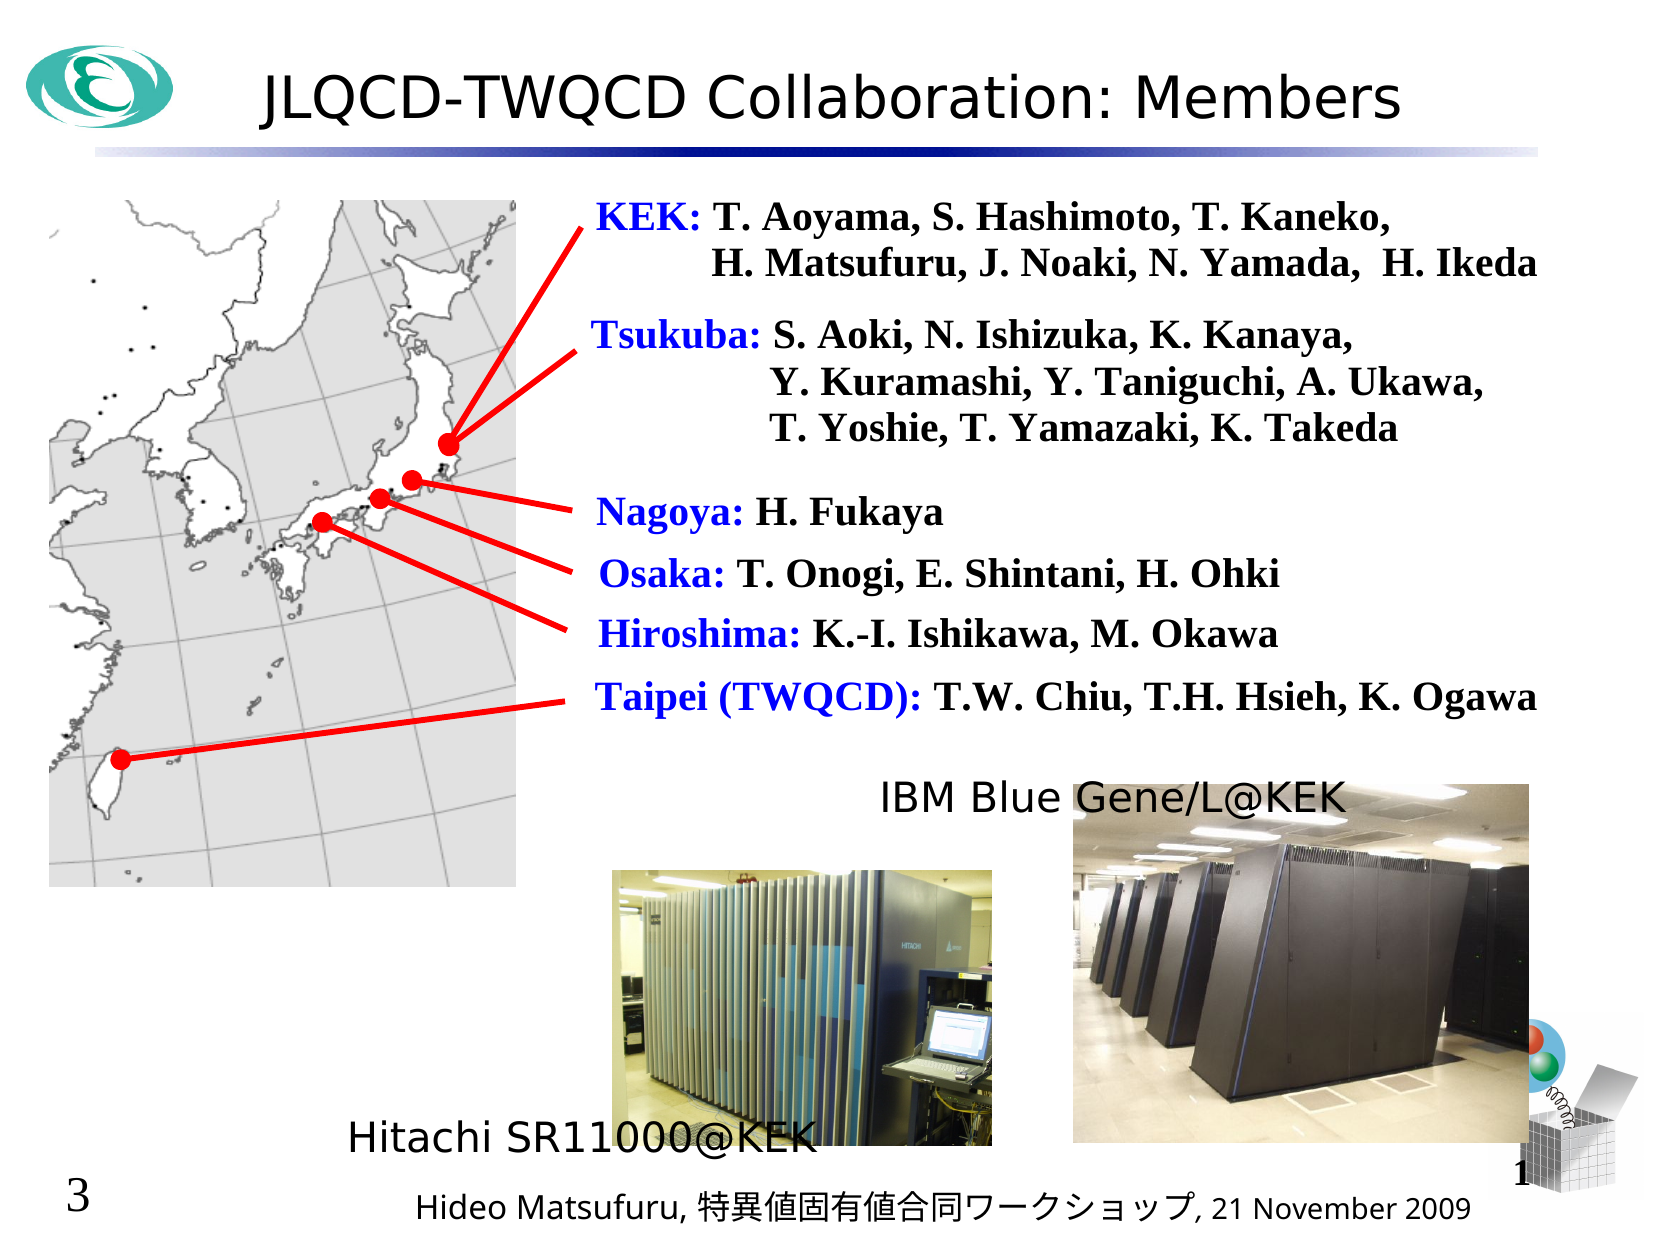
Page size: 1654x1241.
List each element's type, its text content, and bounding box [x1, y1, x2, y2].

title JLQCD-TWQCD Collaboration: Members [112, 46, 1554, 150]
text_box IBM Blue Gene/L@KEK [879, 774, 1344, 823]
text_box Osaka: T. Onogi, E. Shintani, H. Ohki [598, 549, 1281, 612]
text_box 1 [1512, 1151, 1532, 1201]
picture [1073, 784, 1644, 1200]
text_box Nagoya: H. Fukaya [595, 526, 1001, 543]
picture [612, 870, 992, 1146]
text_box Hiroshima: K.-I. Ishikawa, M. Okawa [598, 610, 1280, 666]
text_box KEK: T. Aoyama, S. Hashimoto, T. Kaneko, H. Matsufuru, J. Noaki, N. Yamada, H. Ikeda [595, 193, 1588, 360]
picture [95, 147, 1538, 157]
picture [20, 37, 179, 136]
text_box Hitachi SR11000@KEK [346, 1113, 816, 1163]
picture [49, 200, 516, 887]
picture [458, 341, 516, 434]
text_box Taipei (TWQCD): T.W. Chiu, T.H. Hsieh, K. Ogawa [594, 672, 1538, 728]
text_box Tsukuba: S. Aoki, N. Ishizuka, K. Kanaya, Y. Kuramashi, Y. Taniguchi, A. Ukawa, T. Yoshie, T. Yamazaki, K. Takeda [590, 311, 1574, 526]
